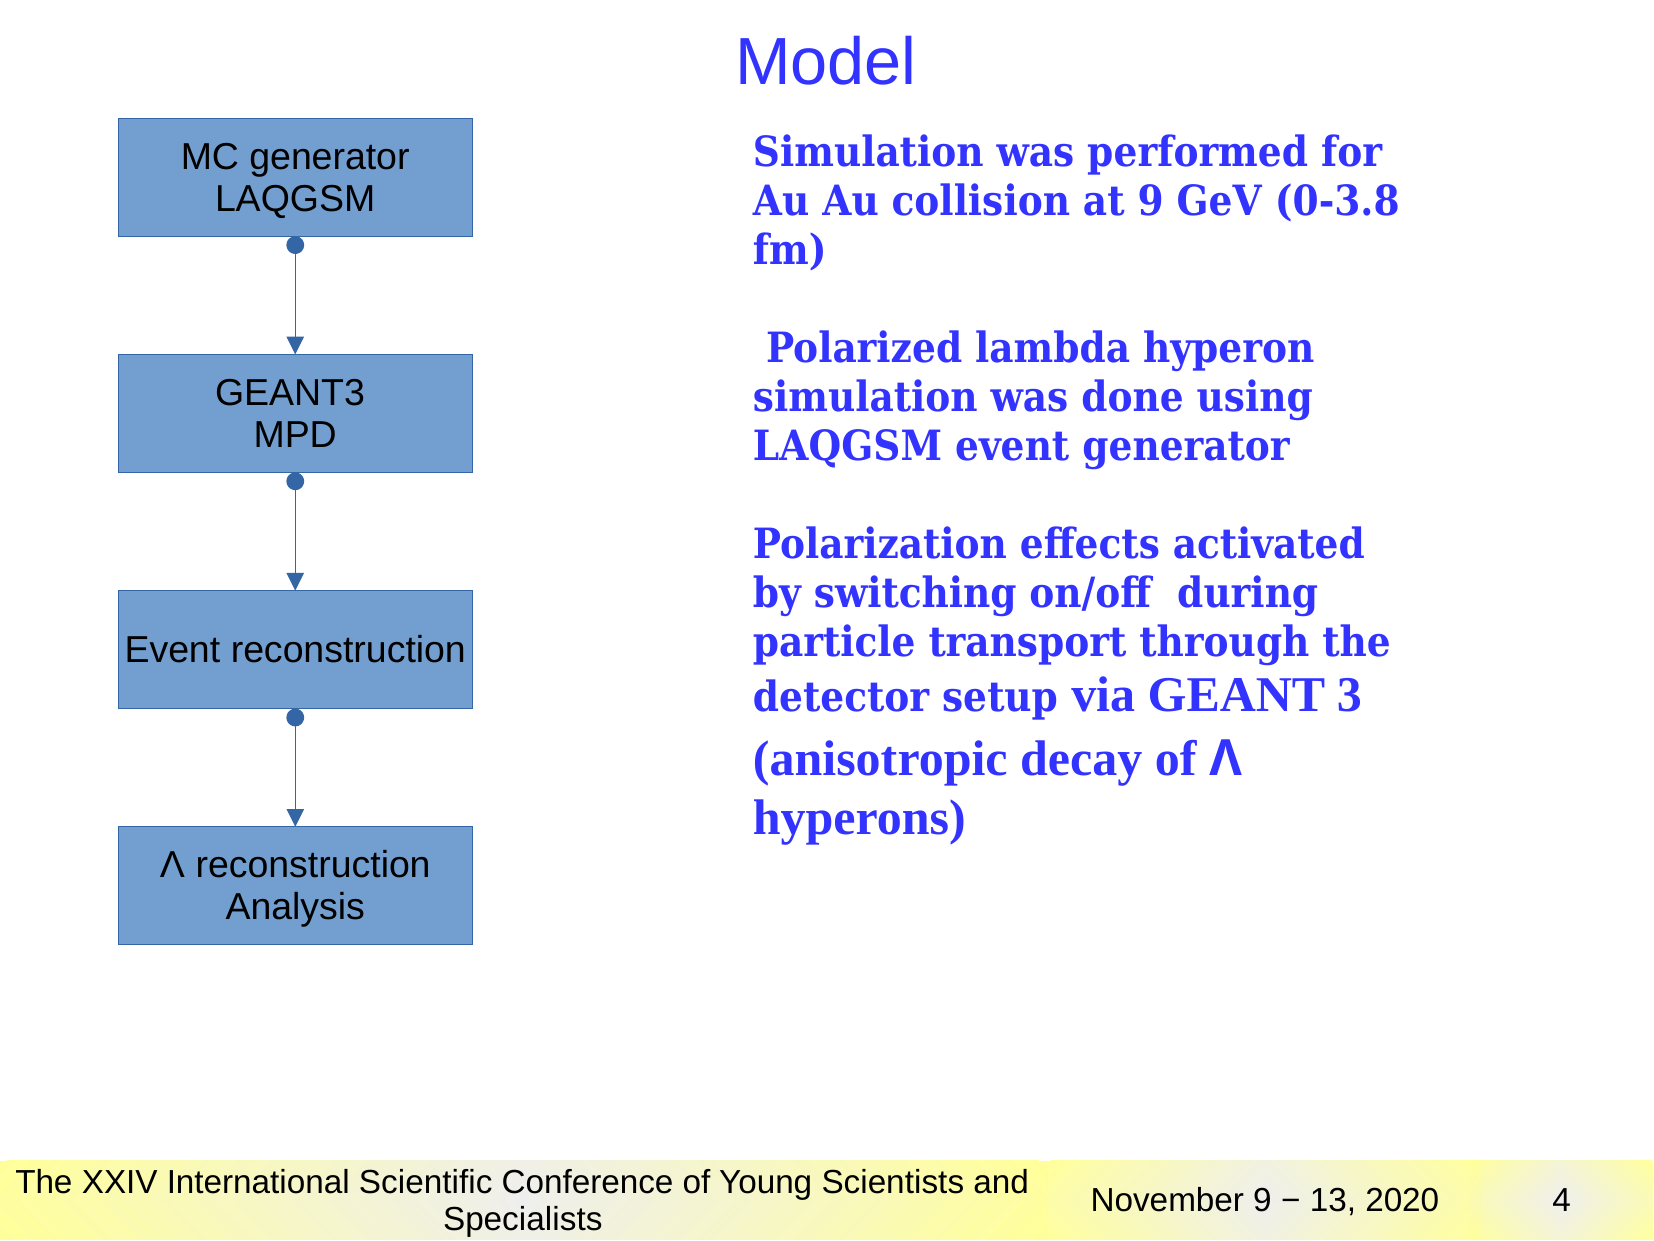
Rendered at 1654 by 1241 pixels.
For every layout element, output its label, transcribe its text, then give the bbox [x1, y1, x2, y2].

text_box Λ reconstruction Analysis [118, 826, 473, 945]
title Model [90, 2, 1561, 121]
text_box The XXIV International Scientific Conference of Young Scientists and Specialists [0, 1160, 1047, 1240]
text_box MC generator LAQGSM [118, 118, 473, 237]
text_box Simulation was performed for Au Au collision at 9 GeV (0-3.8 fm) Polarized lambda hyperon simulation was done using LAQGSM event generator Polarization effects activated by switching on/off during particle transport through the detector setup via GEANT 3 (anisotropic decay of Λ hyperons) [738, 120, 1477, 1137]
text_box GEANT3 MPD [118, 354, 473, 473]
text_box November 9 − 13, 2020 [1047, 1160, 1469, 1240]
text_box Event reconstruction [118, 590, 473, 709]
text_box 4 [1469, 1160, 1654, 1240]
